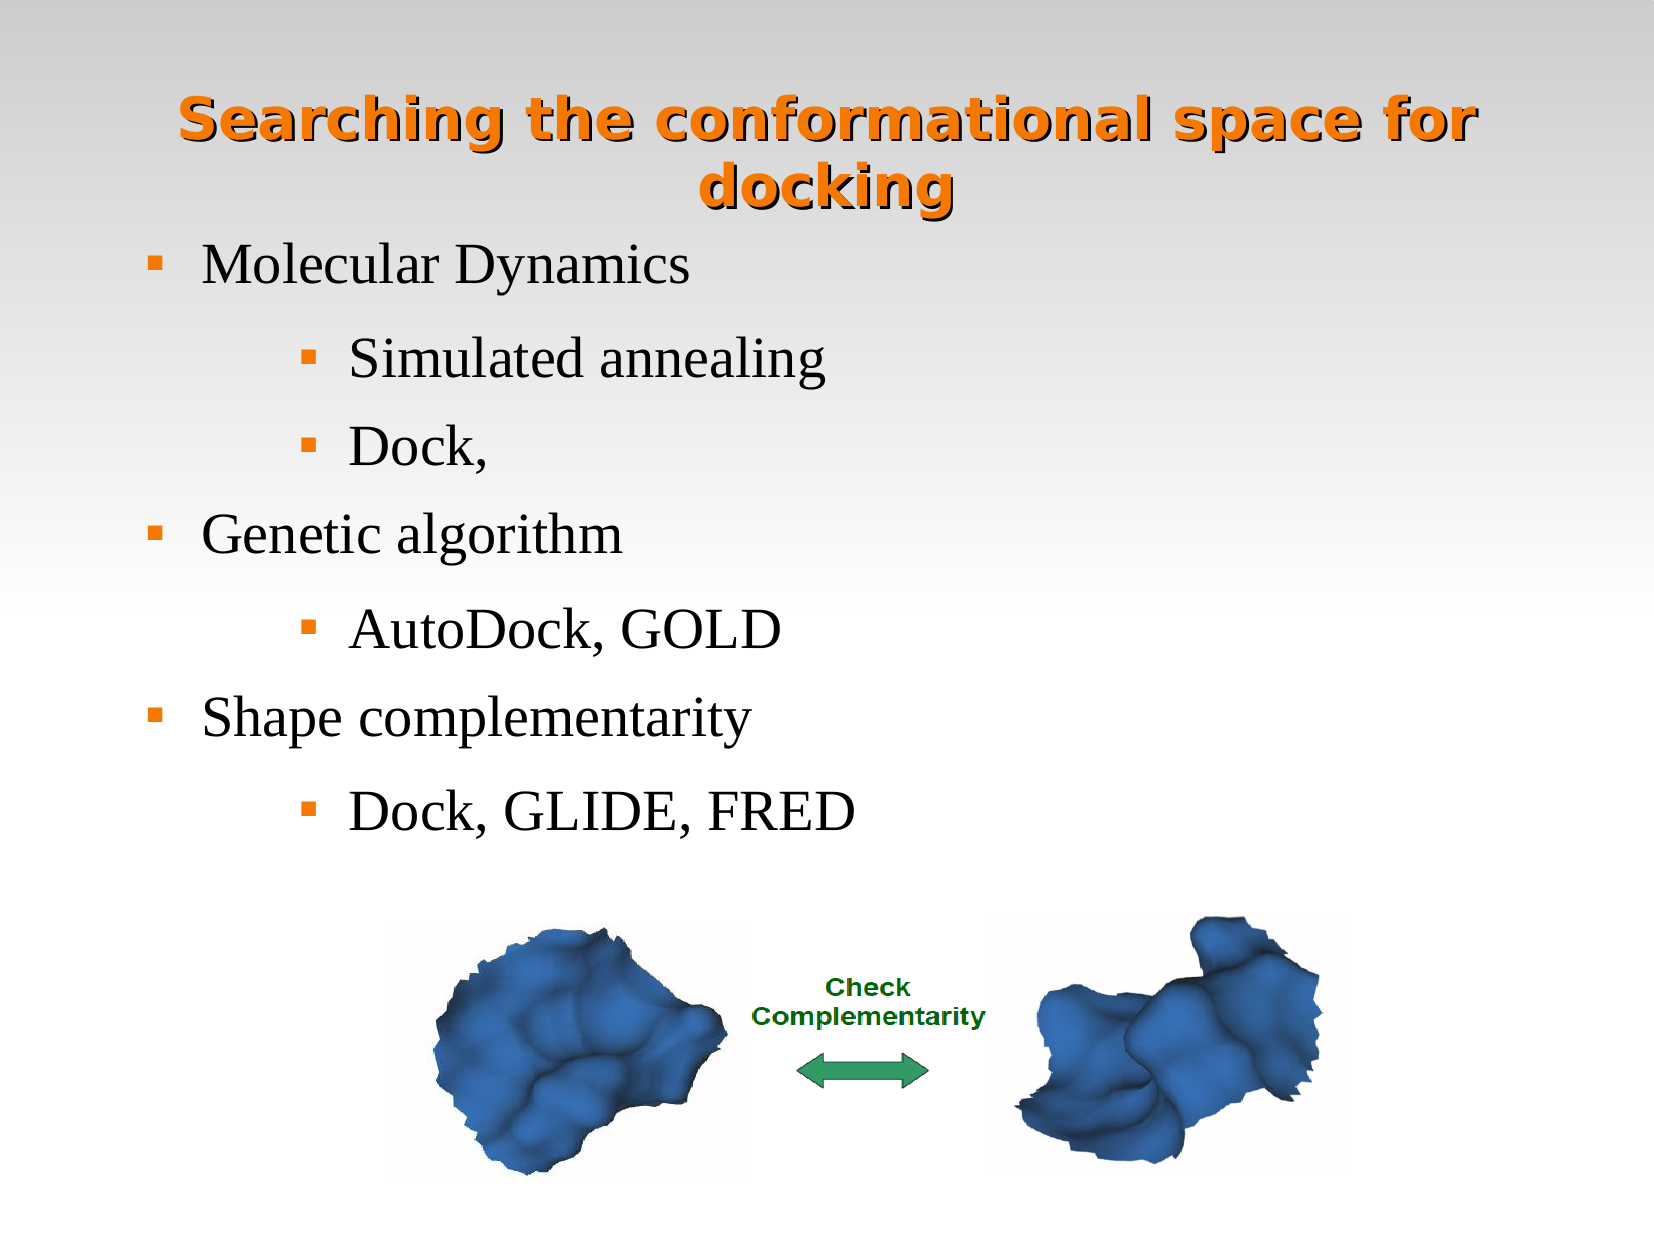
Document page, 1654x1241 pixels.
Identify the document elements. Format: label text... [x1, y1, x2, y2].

list Molecular Dynamics Simulated annealing Dock, Genetic algorithm AutoDock, GOLD Shape complementarity Dock, GLIDE, FRED [112, 231, 1601, 1051]
picture [367, 899, 1351, 1195]
title Searching the conformational space for docking [82, 49, 1571, 257]
